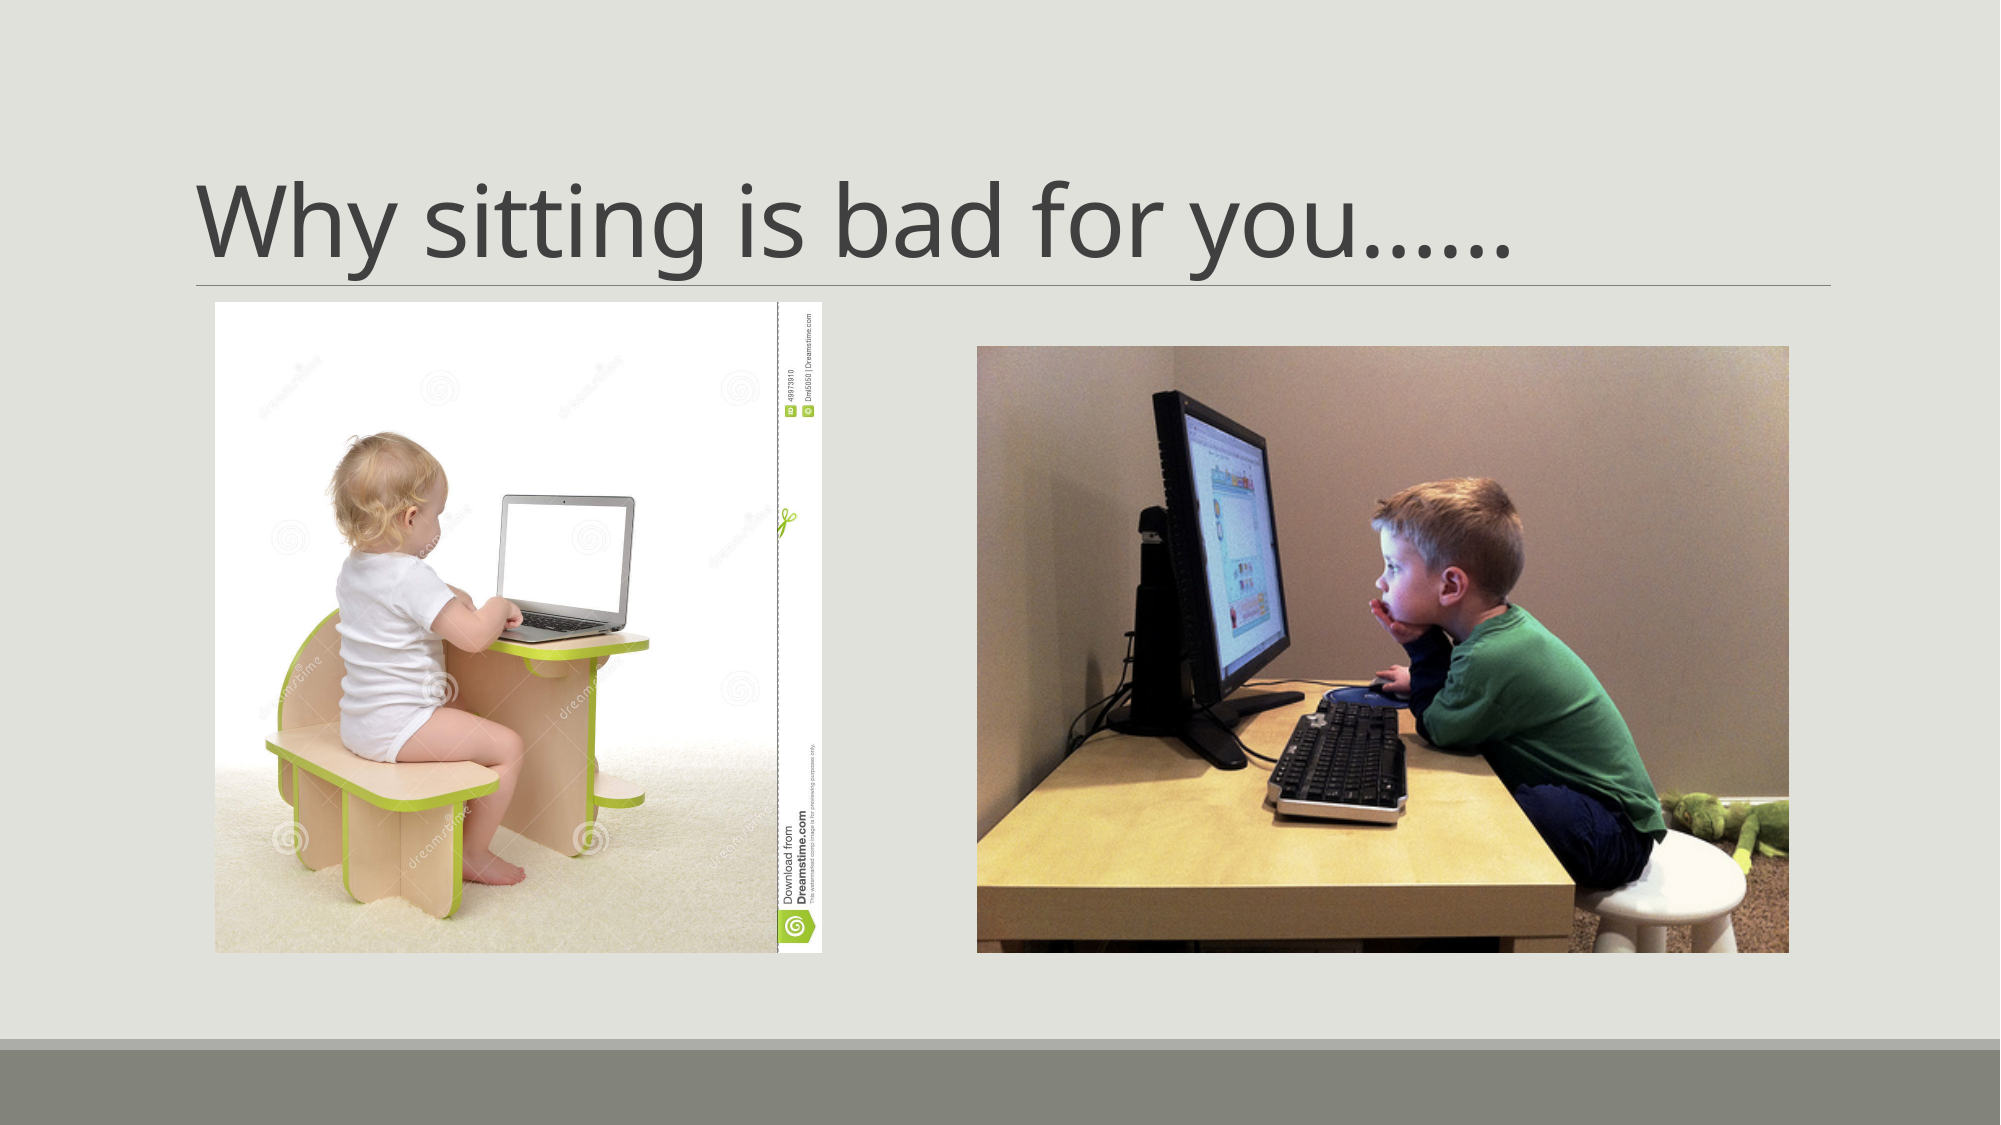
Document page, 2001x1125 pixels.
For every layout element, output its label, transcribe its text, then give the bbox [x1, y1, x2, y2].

picture [977, 346, 1789, 953]
title Why sitting is bad for you…… [180, 47, 1831, 286]
picture [215, 302, 822, 953]
